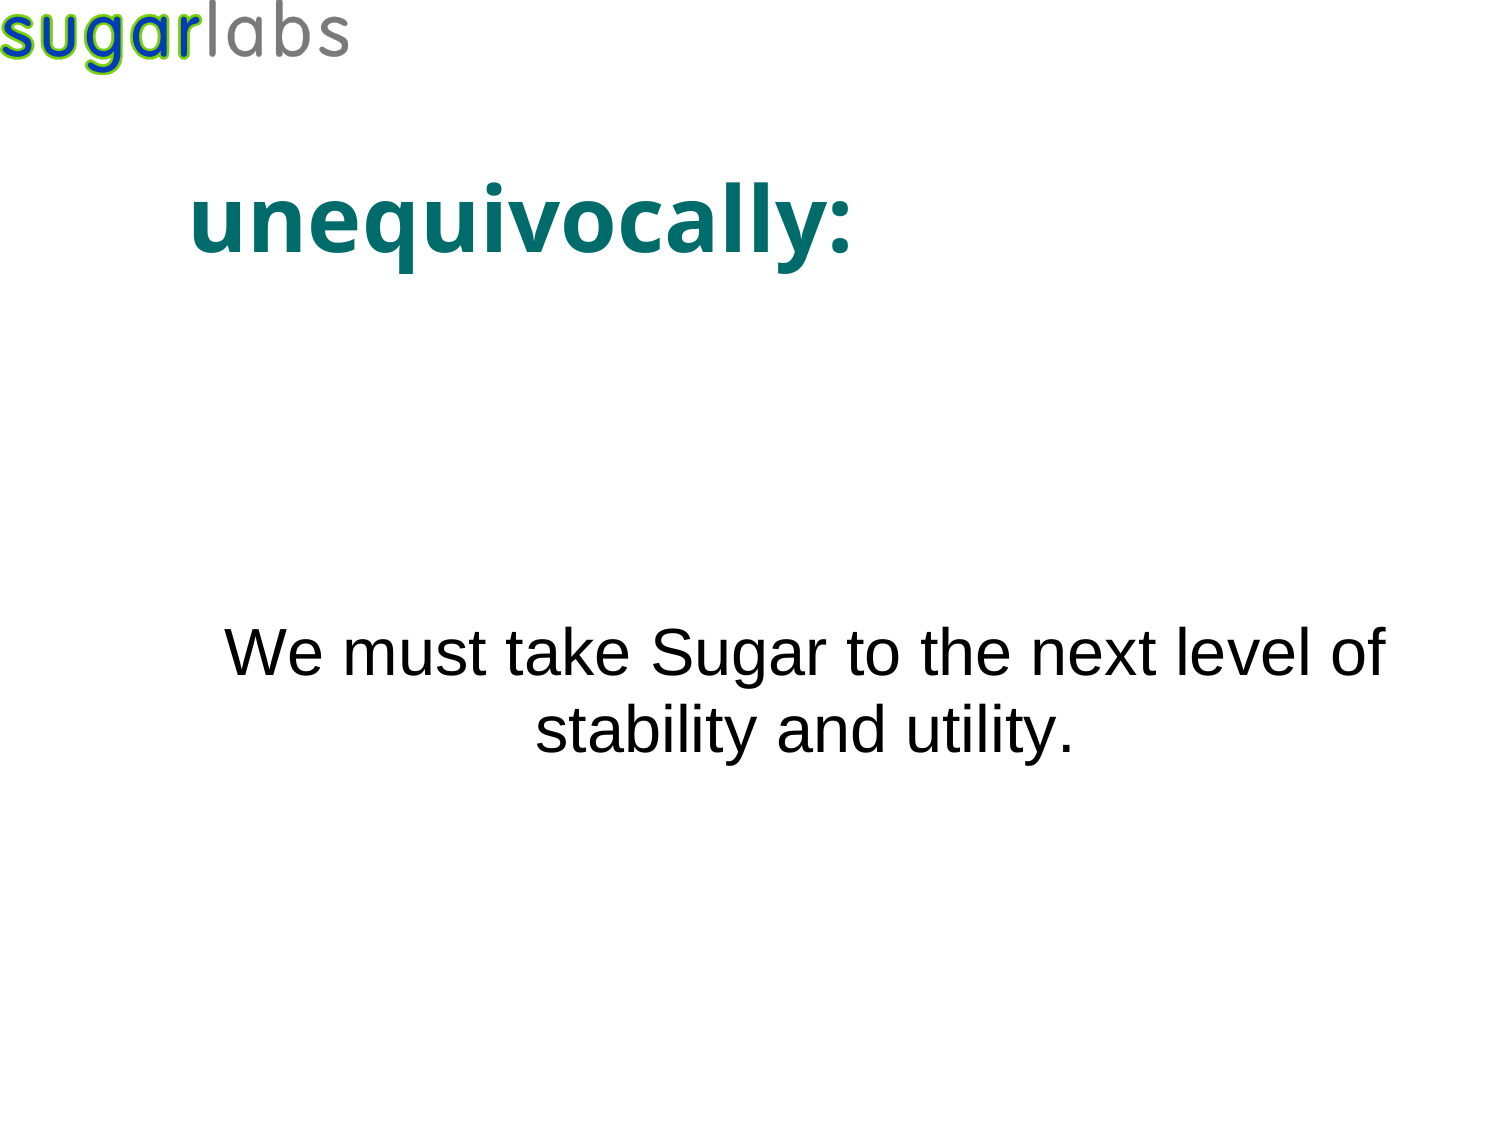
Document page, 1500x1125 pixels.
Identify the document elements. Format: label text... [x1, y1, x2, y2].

title unequivocally: [187, 82, 1500, 331]
picture [0, 0, 348, 75]
subtitle We must take Sugar to the next level of stability and utility. [187, 344, 1425, 1035]
